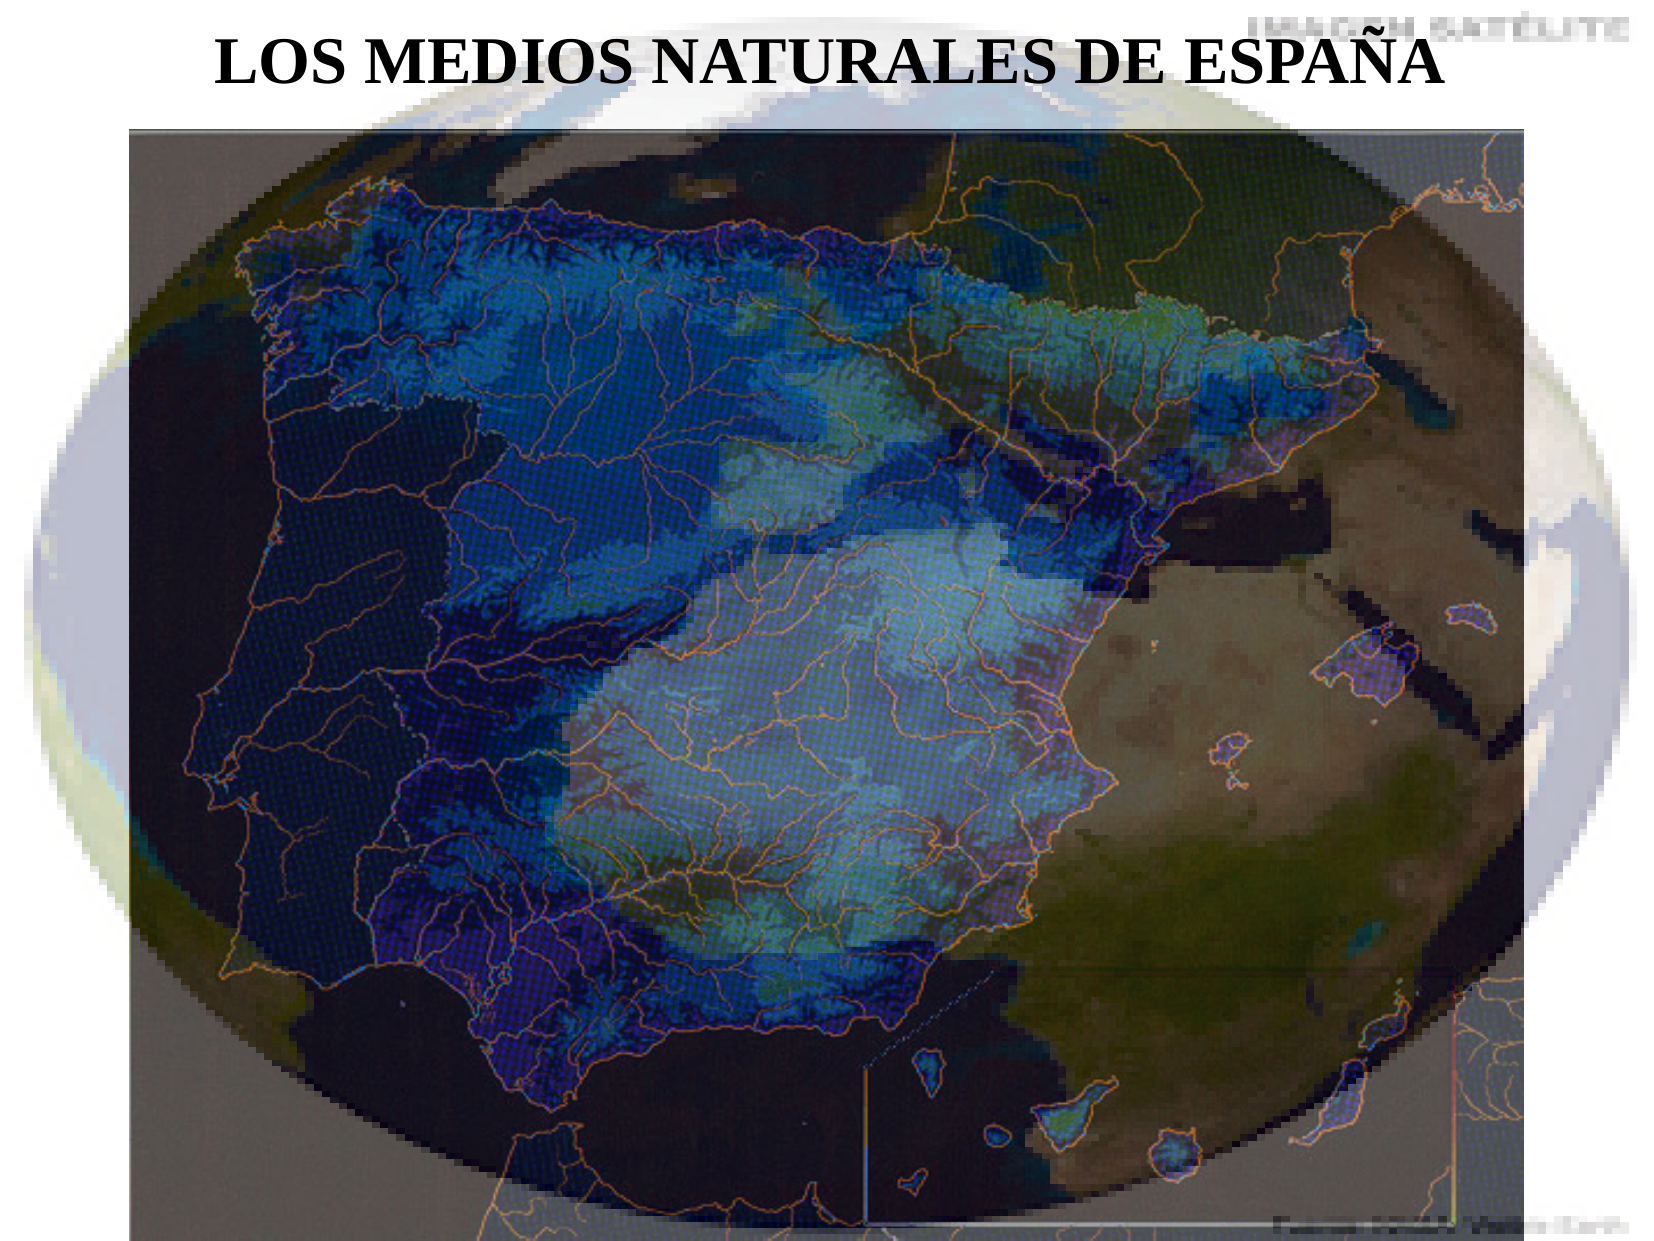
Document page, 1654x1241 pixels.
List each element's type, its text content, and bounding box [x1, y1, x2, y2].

text_box LOS MEDIOS NATURALES DE ESPAÑA [199, 16, 1477, 107]
picture [0, 0, 1654, 1241]
